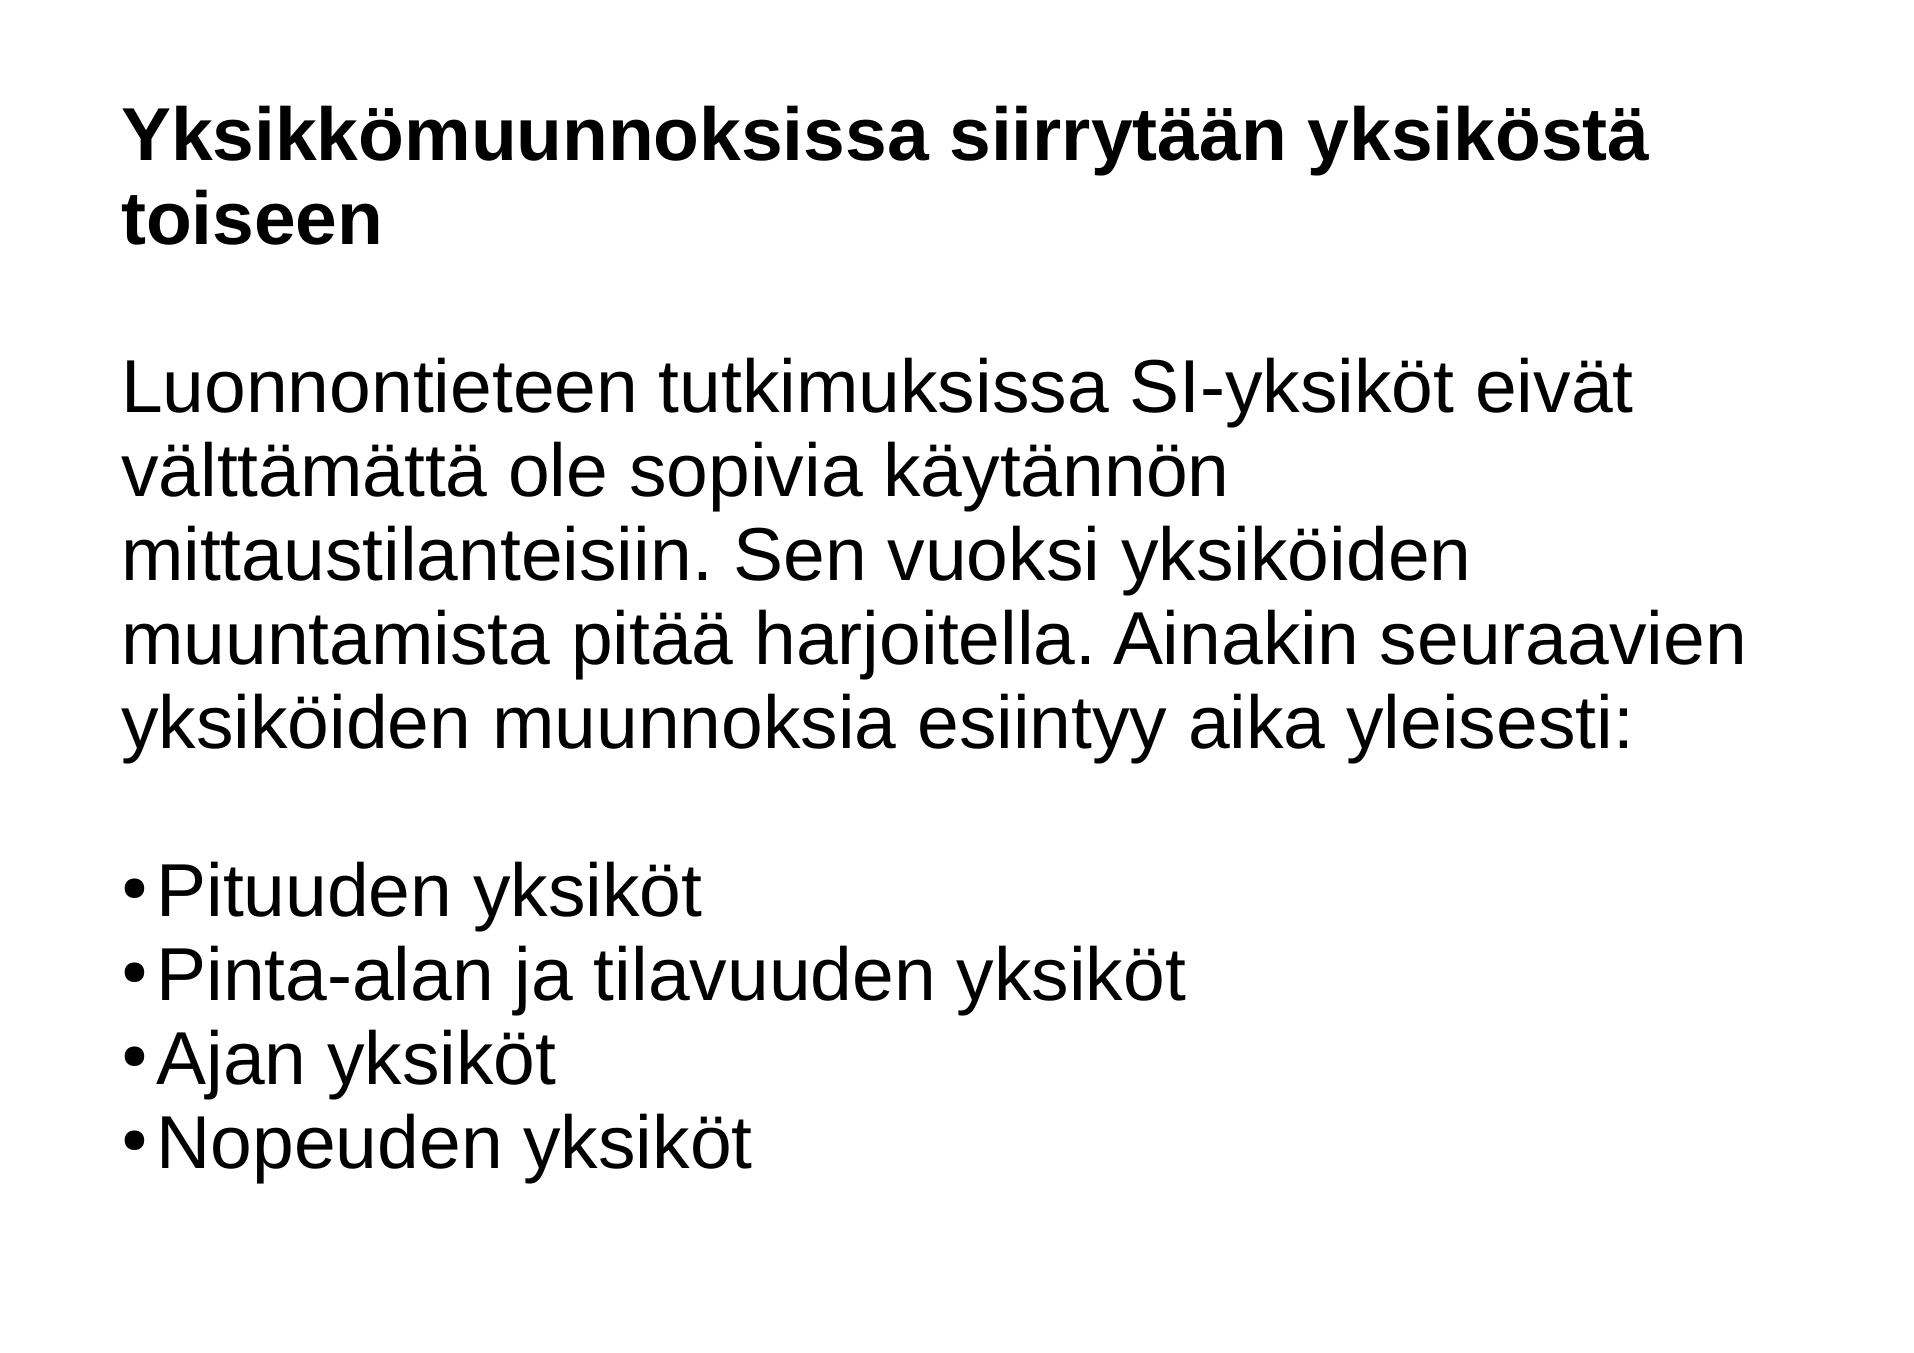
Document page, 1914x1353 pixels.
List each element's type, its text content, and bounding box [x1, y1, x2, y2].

text_box Yksikkömuunnoksissa siirrytään yksiköstä toiseen Luonnontieteen tutkimuksissa SI-yksiköt eivät välttämättä ole sopivia käytännön mittaustilanteisiin. Sen vuoksi yksiköiden muuntamista pitää harjoitella. Ainakin seuraavien yksiköiden muunnoksia esiintyy aika yleisesti: Pituuden yksiköt Pinta-alan ja tilavuuden yksiköt Ajan yksiköt Nopeuden yksiköt [106, 85, 1813, 1276]
